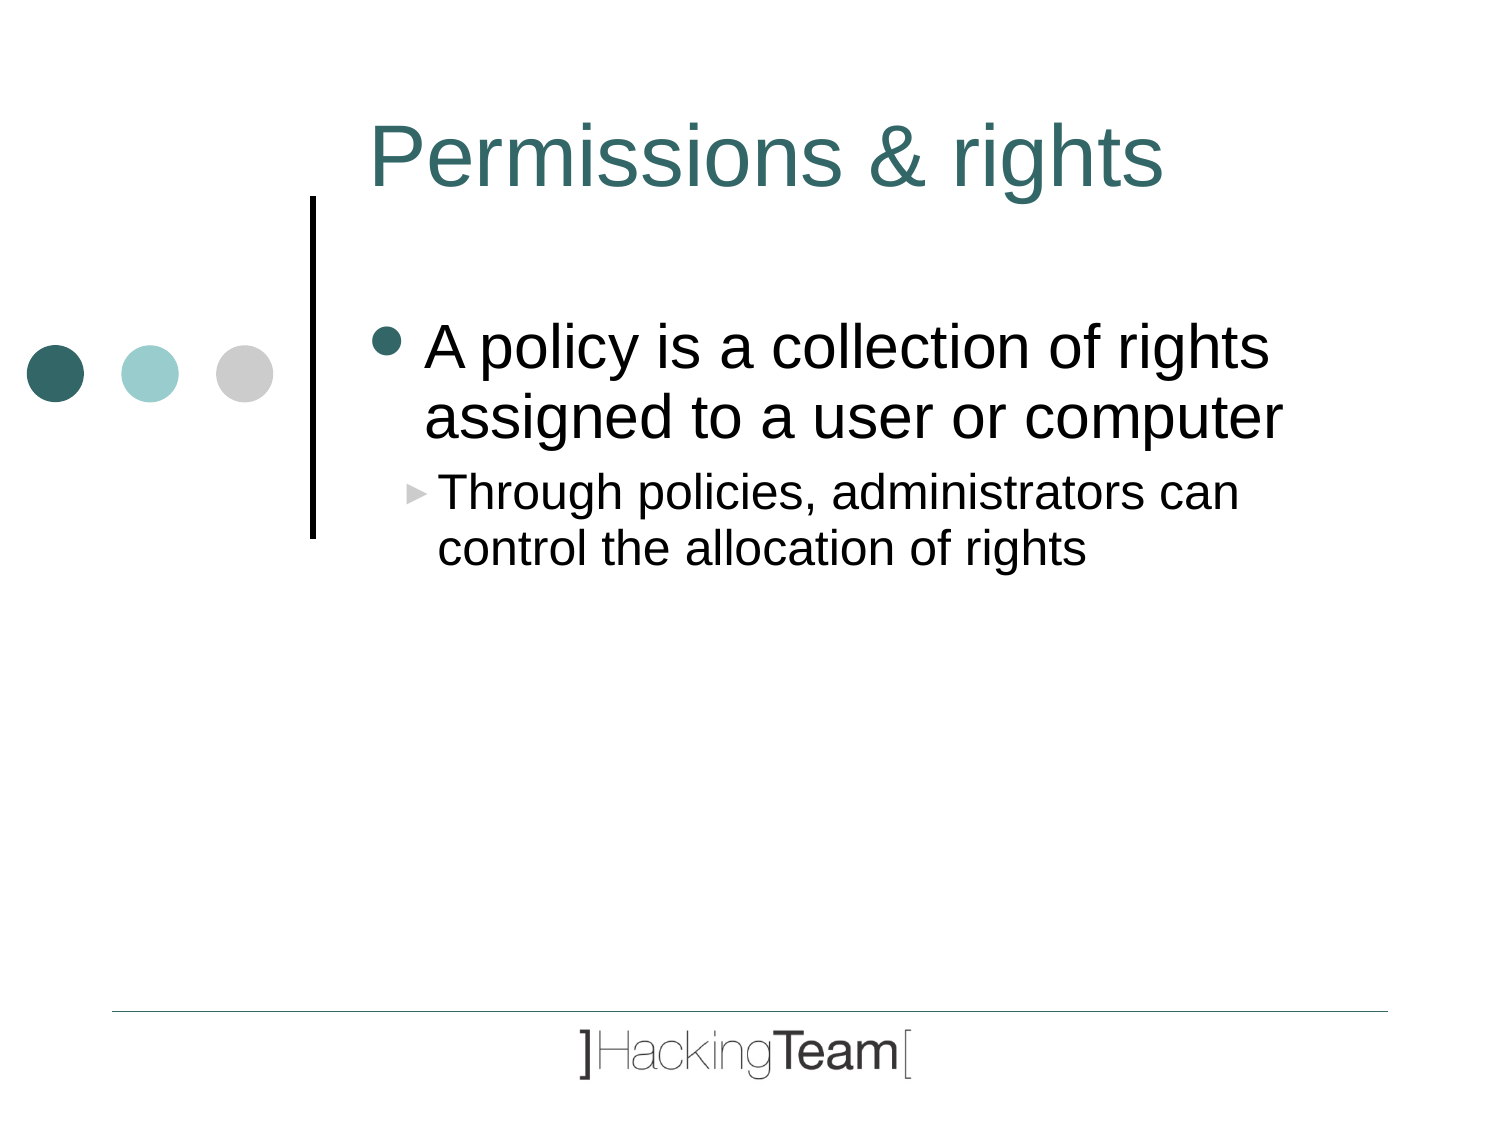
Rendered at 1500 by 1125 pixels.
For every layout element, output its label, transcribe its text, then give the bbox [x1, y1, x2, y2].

picture [574, 1041, 916, 1084]
title Permissions & rights [249, 38, 1401, 275]
list A policy is a collection of rights assigned to a user or computer Through policies, administrators can control the allocation of rights [249, 312, 1401, 1041]
